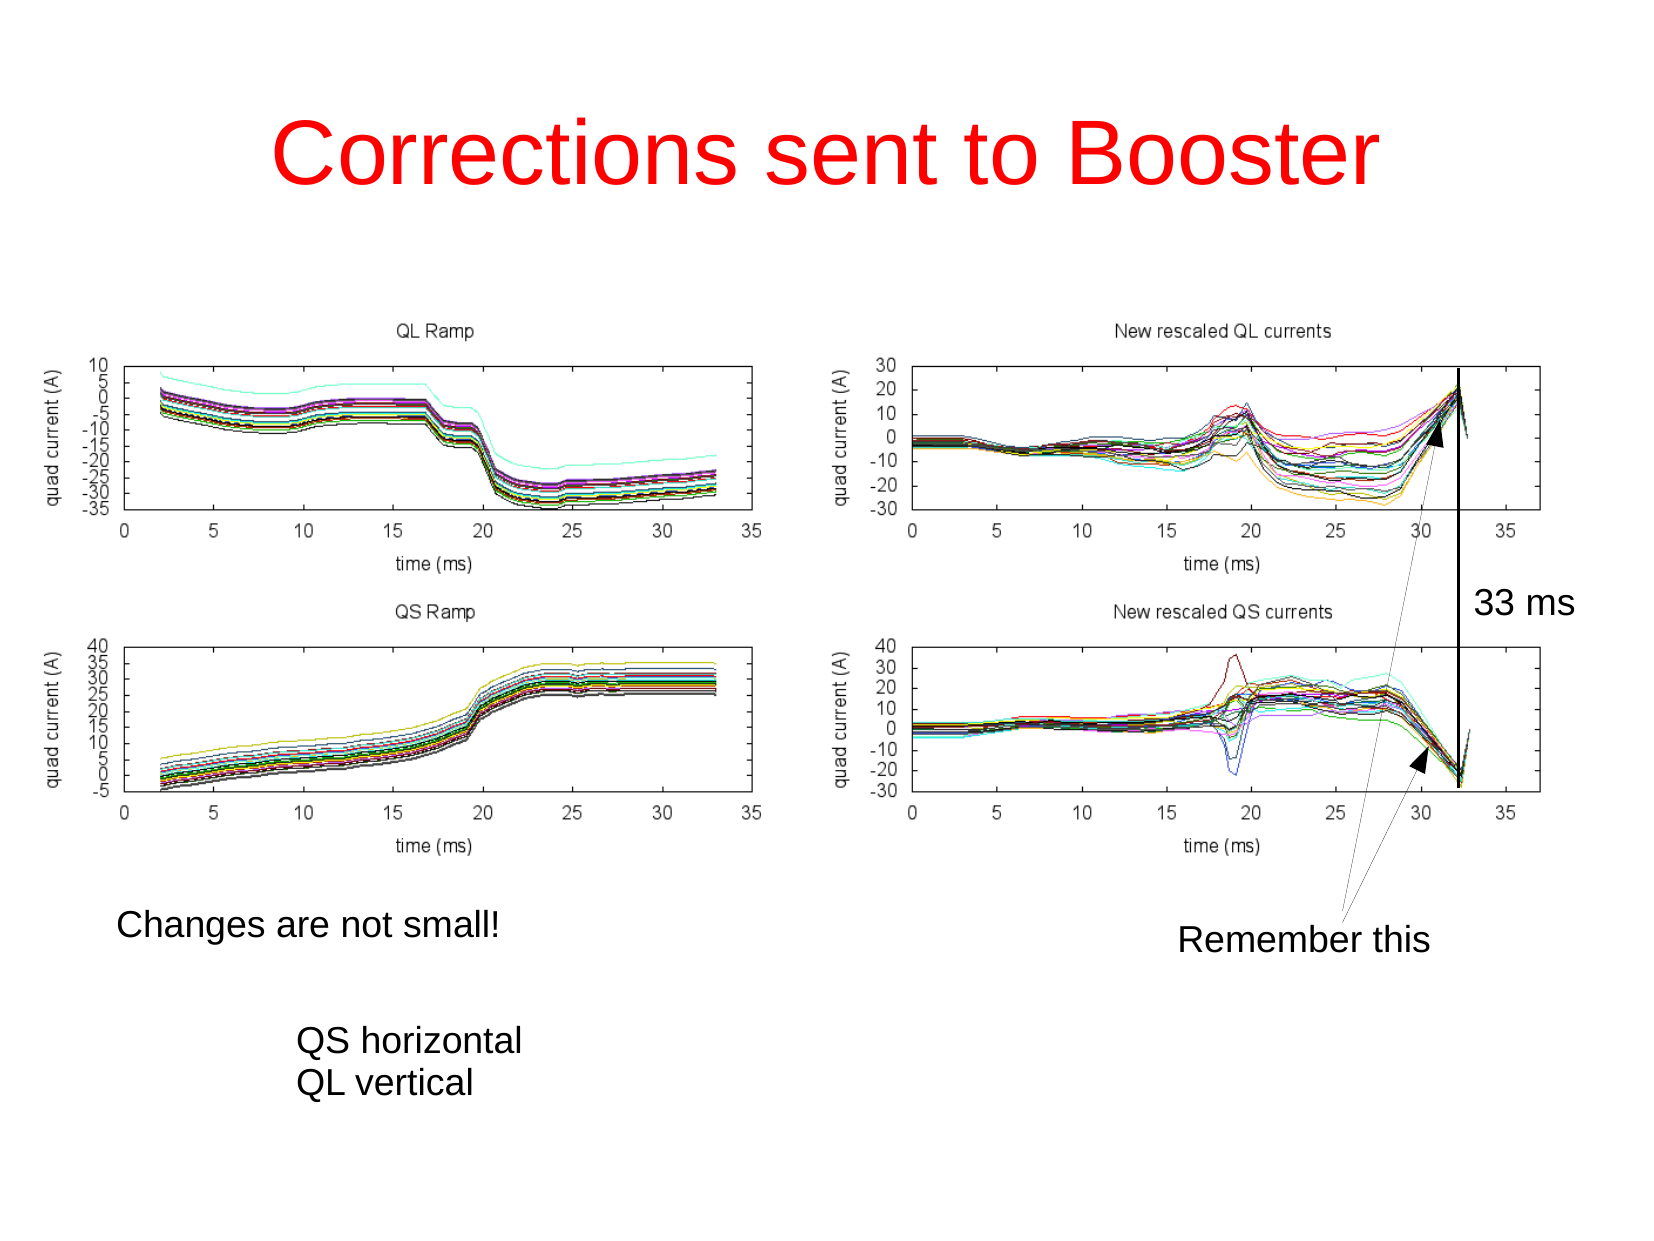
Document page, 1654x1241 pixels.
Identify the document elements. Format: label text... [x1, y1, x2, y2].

picture [825, 299, 1576, 863]
title Corrections sent to Booster [82, 49, 1571, 257]
text_box Changes are not small! [101, 895, 1174, 953]
text_box 33 ms [1458, 573, 1602, 631]
text_box Remember this [1162, 911, 1523, 969]
text_box QS horizontal QL vertical [281, 1012, 1283, 1112]
picture [37, 299, 788, 863]
